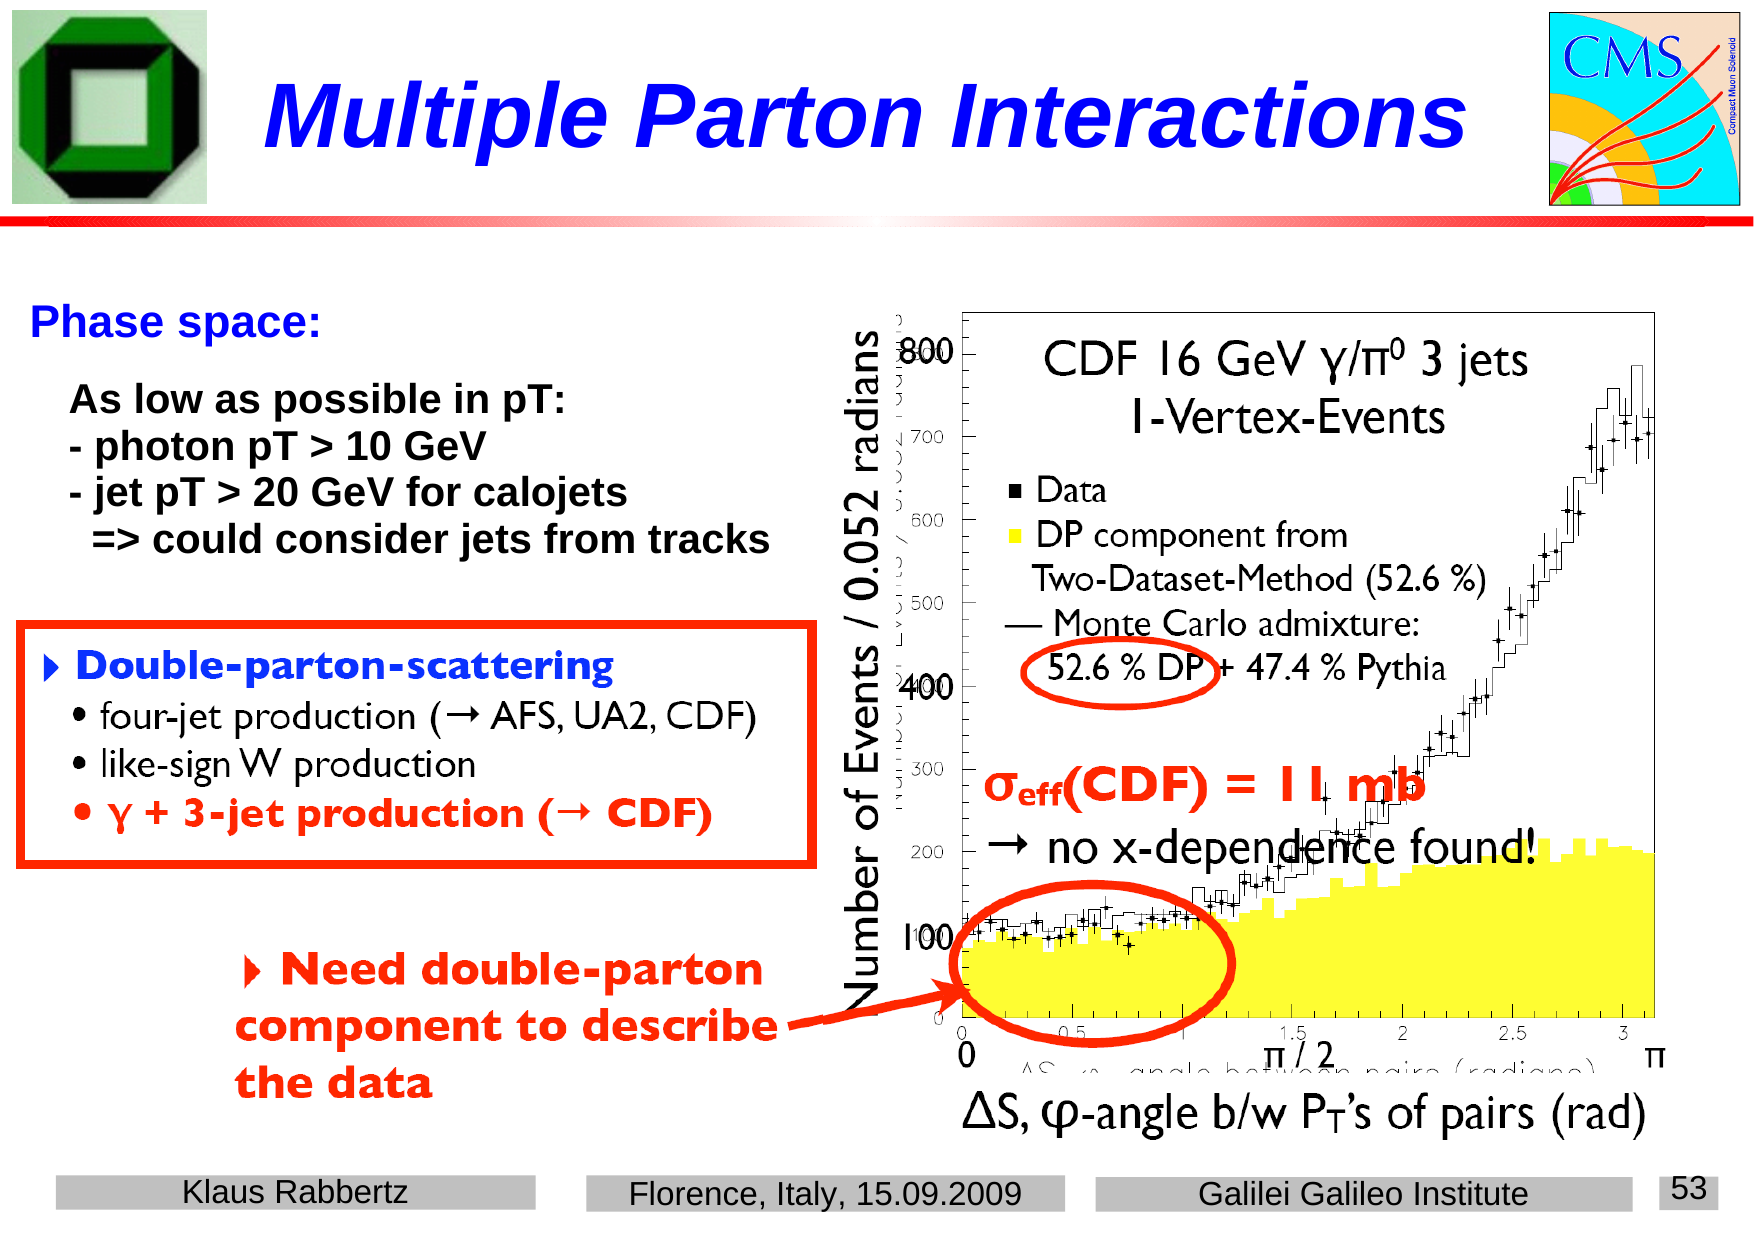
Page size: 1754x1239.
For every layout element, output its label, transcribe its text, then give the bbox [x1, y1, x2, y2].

title Multiple Parton Interactions [218, 11, 1517, 219]
picture [1548, 11, 1741, 206]
text_box As low as possible in pT: - photon pT > 10 GeV - jet pT > 20 GeV for calojets => could consider jets from tracks [56, 370, 784, 572]
picture [12, 10, 207, 204]
picture [13, 298, 1678, 1160]
text_box Phase space: [17, 290, 335, 355]
